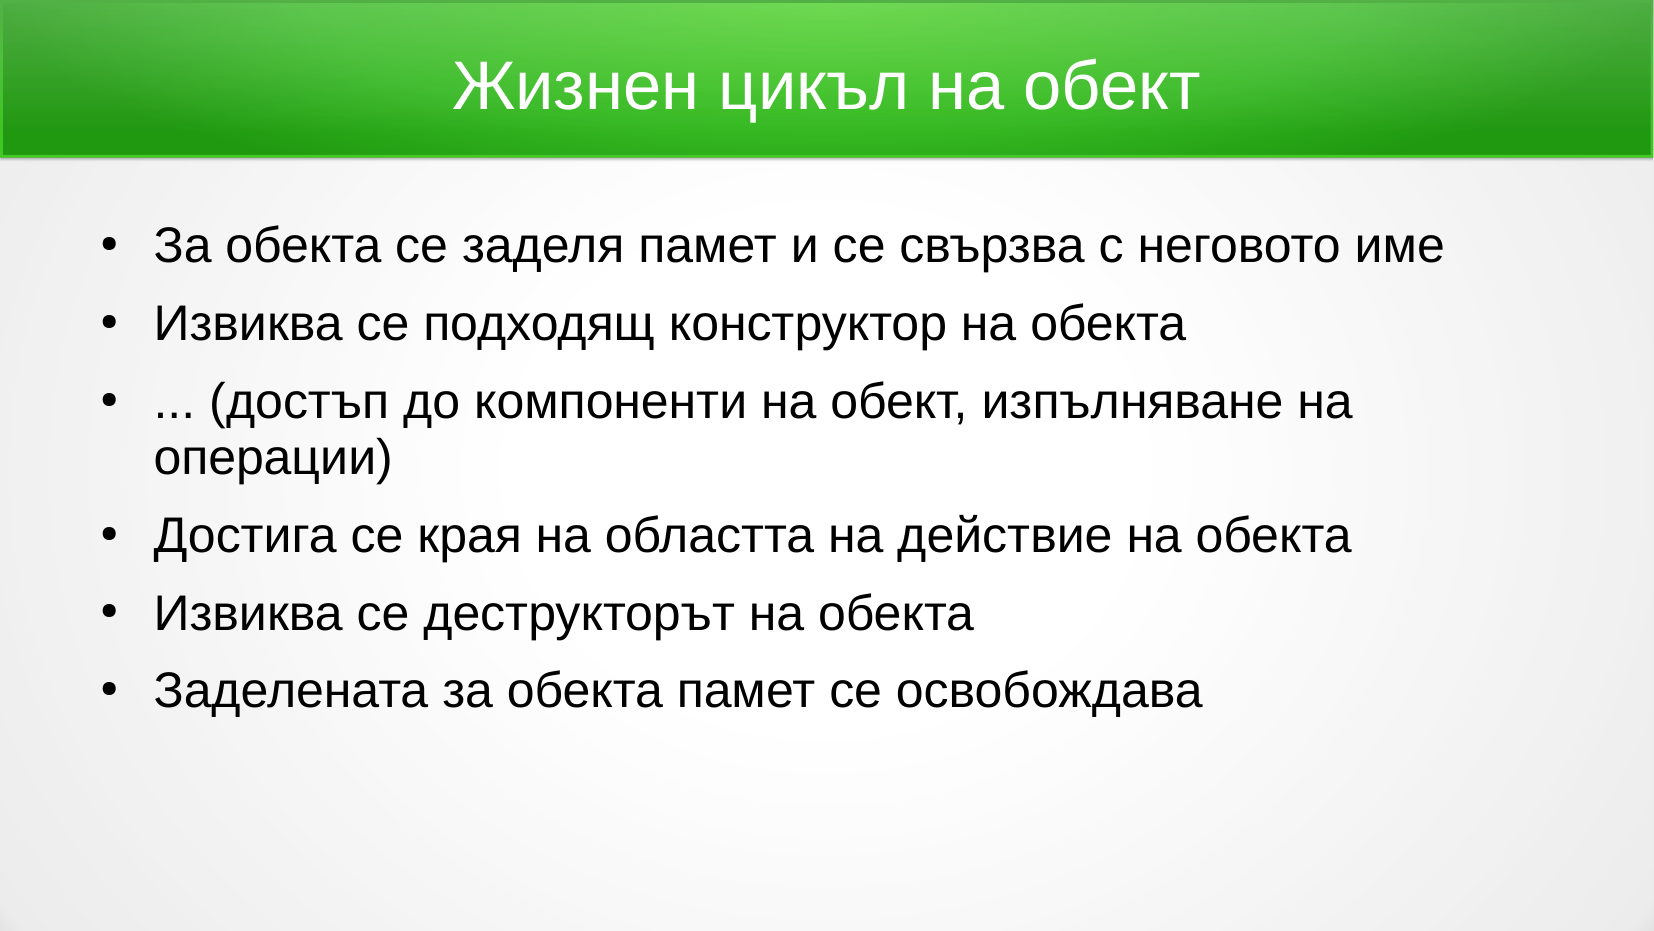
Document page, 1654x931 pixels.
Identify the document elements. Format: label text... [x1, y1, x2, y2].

title Жизнен цикъл на обект [82, 37, 1571, 135]
list За обекта се заделя памет и се свързва с неговото име Извиква се подходящ конструктор на обекта ... (достъп до компоненти на обект, изпълняване на операции) Достига се края на областта на действие на обекта Извиква се деструкторът на обекта Заделената за обекта памет се освобождава [82, 217, 1538, 758]
